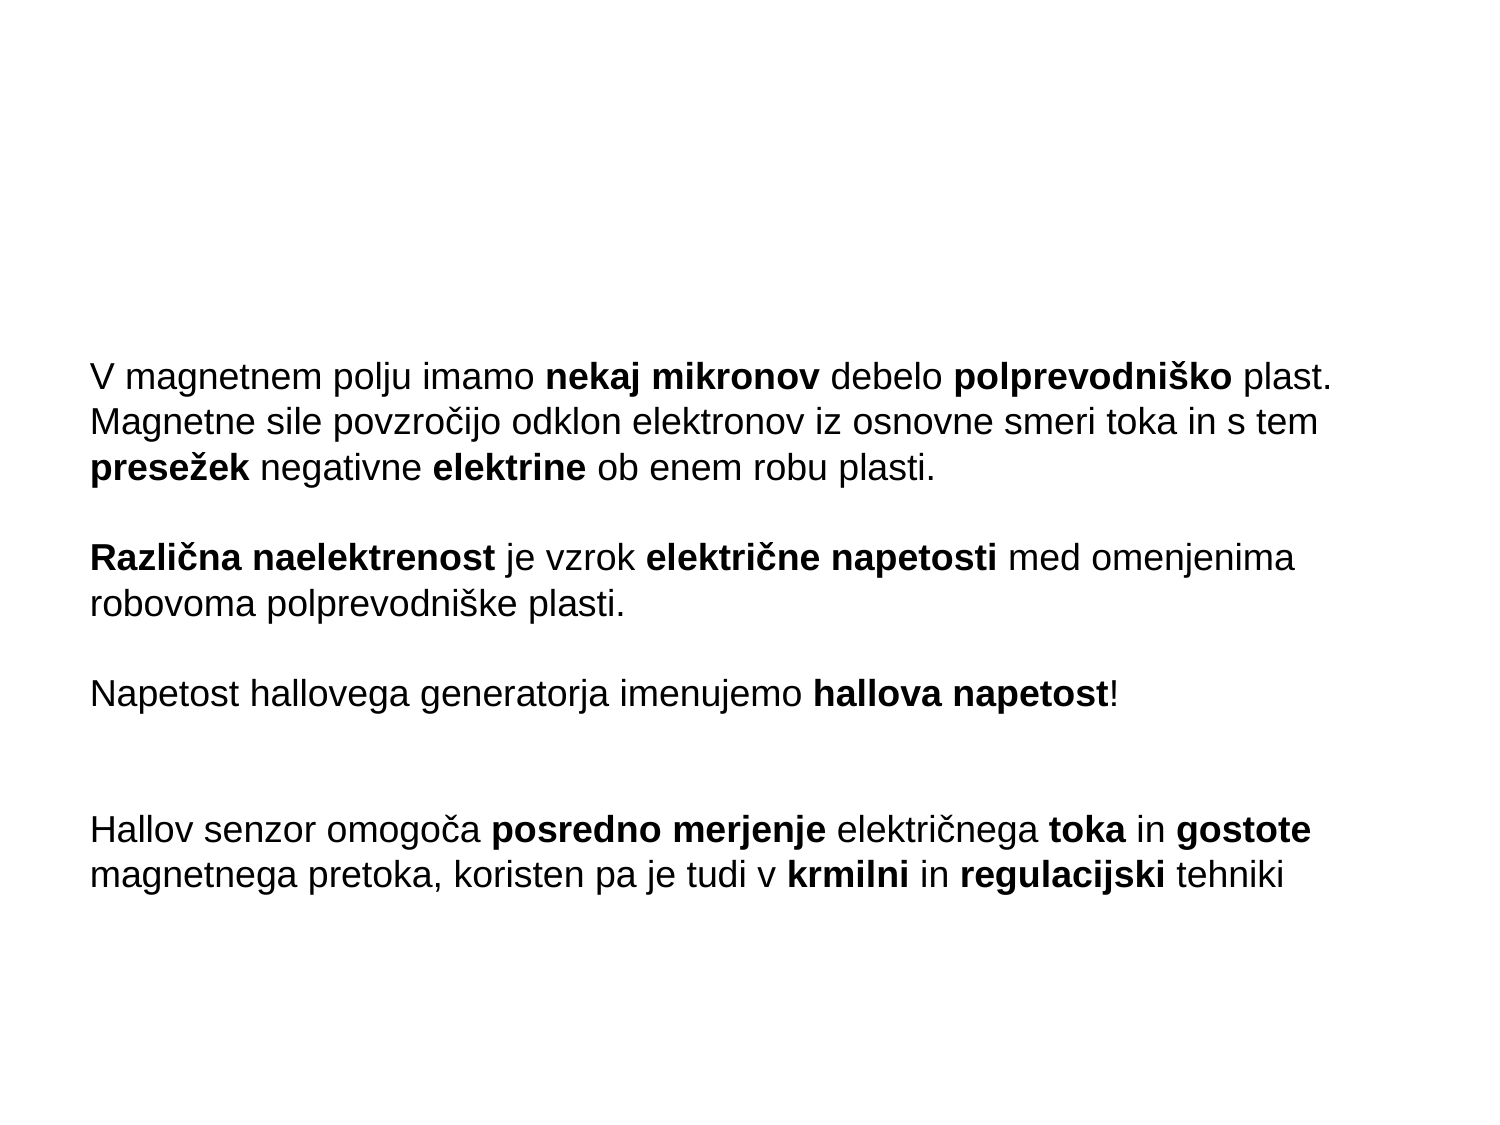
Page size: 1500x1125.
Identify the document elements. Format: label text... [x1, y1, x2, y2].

list V magnetnem polju imamo nekaj mikronov debelo polprevodniško plast. Magnetne sile povzročijo odklon elektronov iz osnovne smeri toka in s tem presežek negativne elektrine ob enem robu plasti. Različna naelektrenost je vzrok električne napetosti med omenjenima robovoma polprevodniške plasti. Napetost hallovega generatorja imenujemo hallova napetost! Hallov senzor omogoča posredno merjenje električnega toka in gostote magnetnega pretoka, koristen pa je tudi v krmilni in regulacijski tehniki [75, 262, 1426, 1006]
